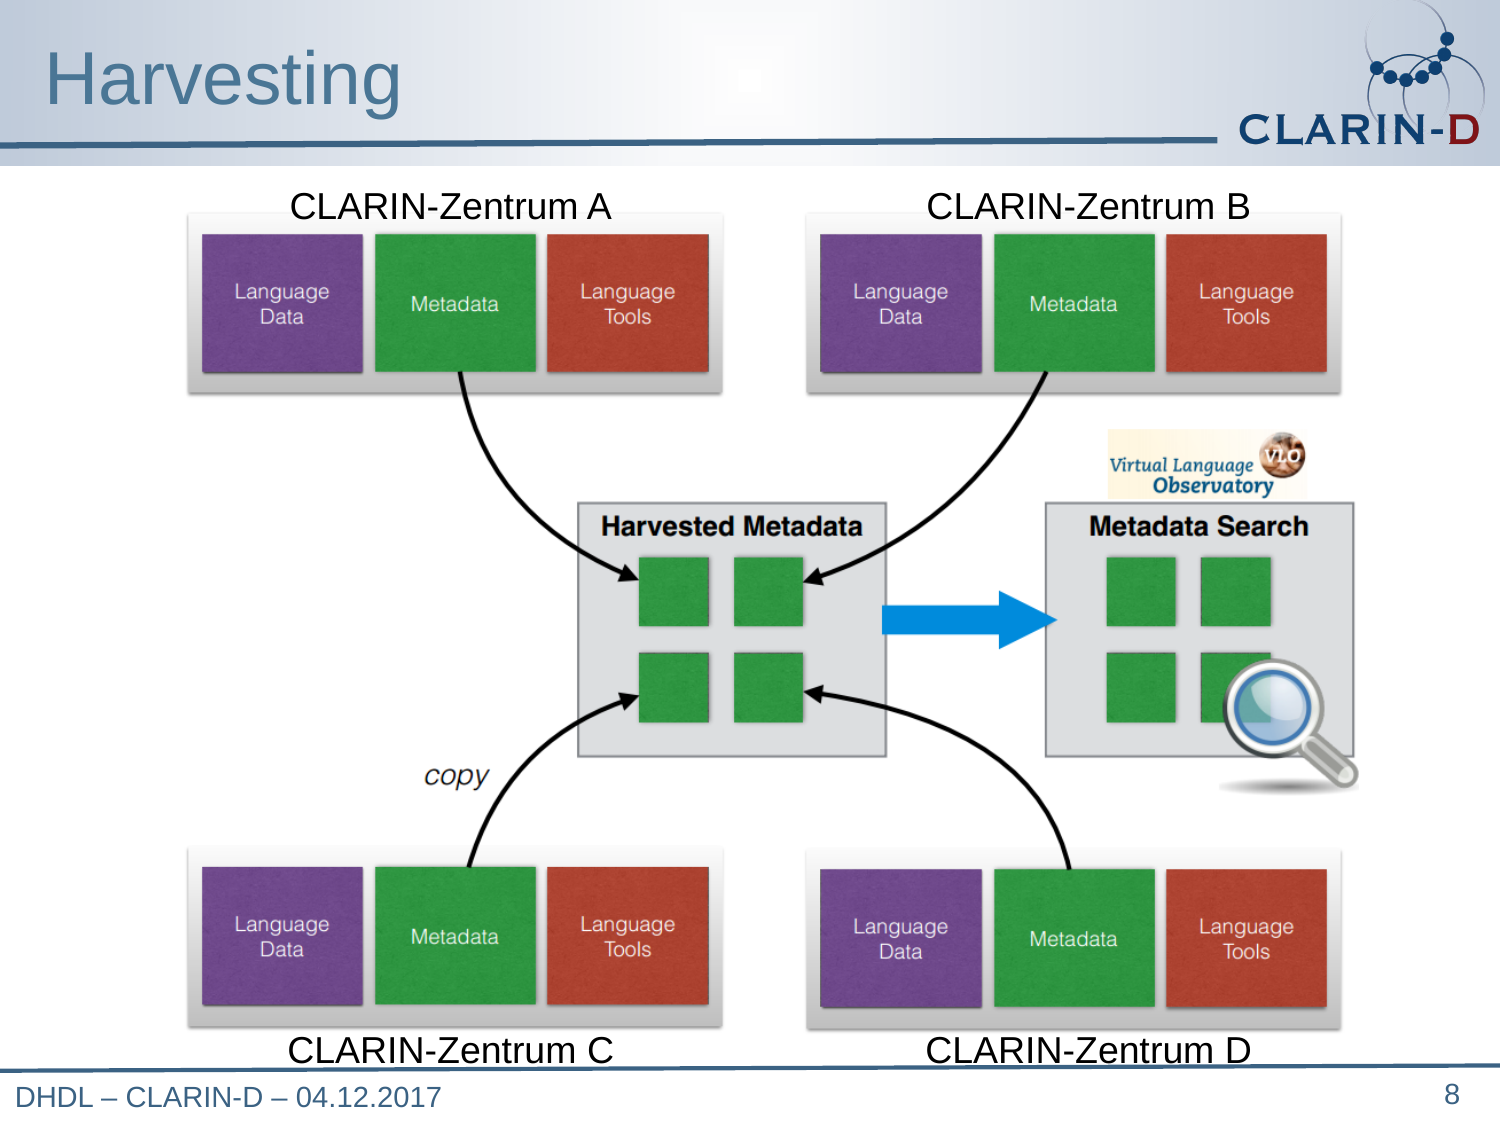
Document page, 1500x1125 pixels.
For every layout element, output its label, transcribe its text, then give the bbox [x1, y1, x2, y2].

text_box CLARIN-Zentrum A [222, 174, 680, 237]
text_box CLARIN-Zentrum C [222, 1019, 680, 1081]
text_box CLARIN-Zentrum D [860, 1019, 1318, 1081]
picture [0, 0, 1500, 166]
text_box <number> [1429, 1068, 1500, 1120]
text_box Harvesting [29, 29, 1182, 129]
picture [177, 177, 1359, 1063]
text_box CLARIN-Zentrum B [860, 174, 1317, 237]
